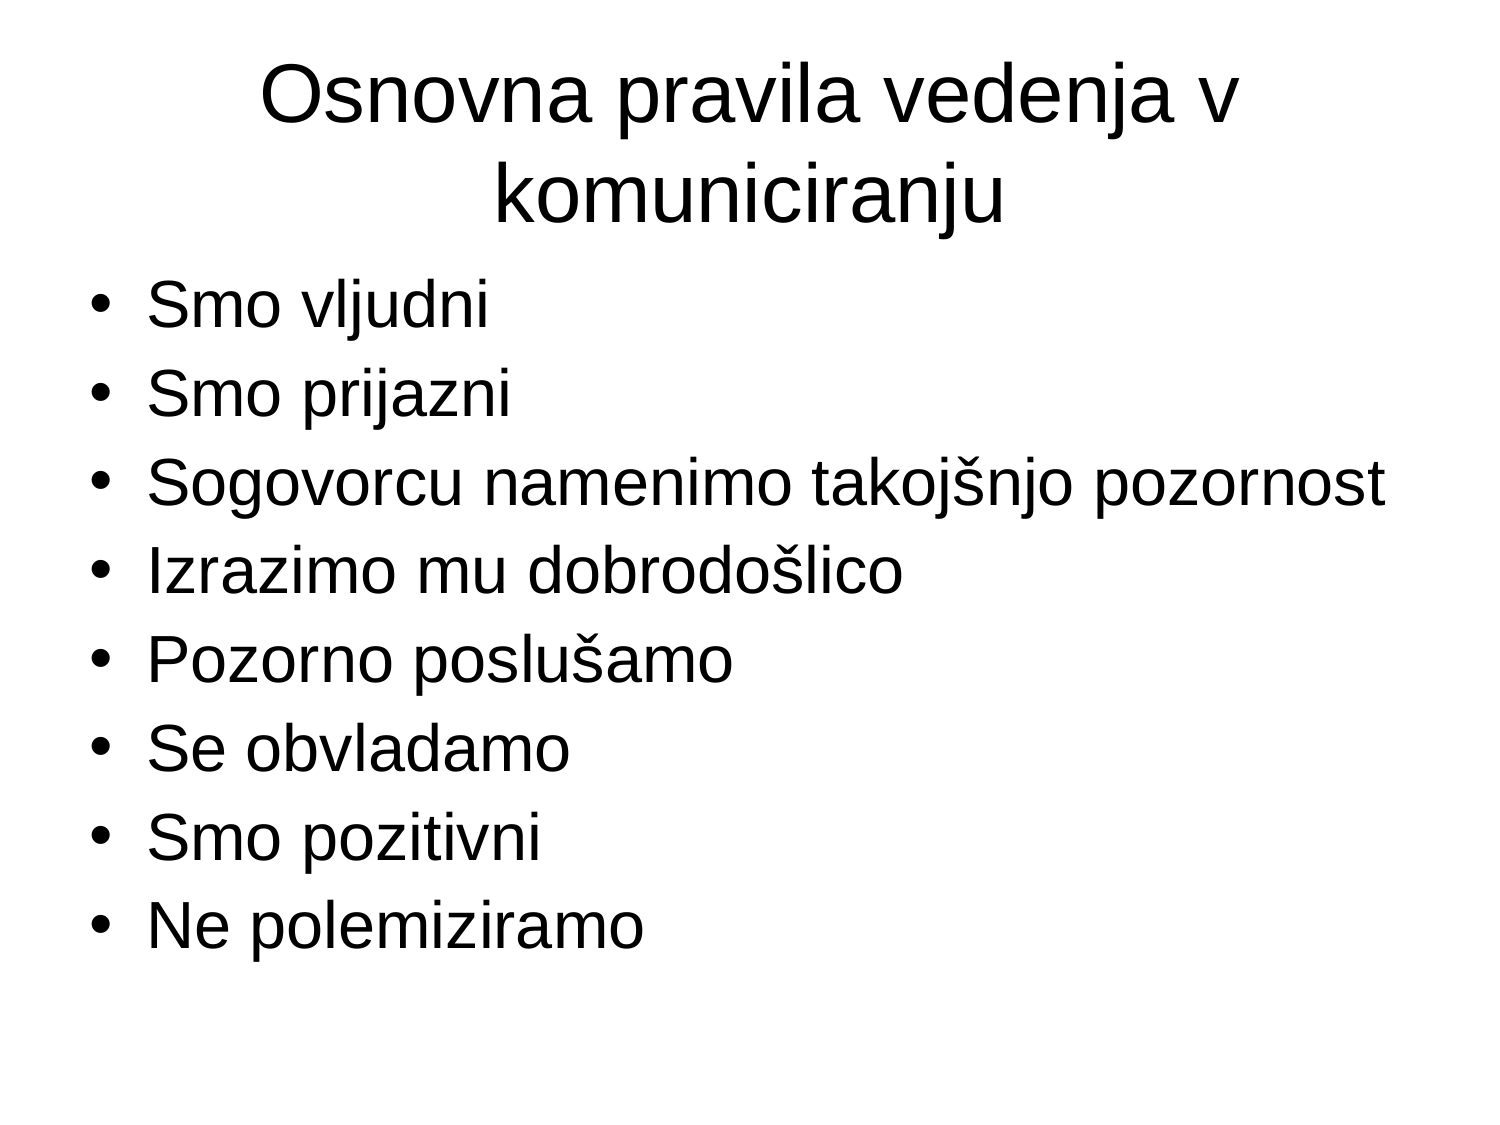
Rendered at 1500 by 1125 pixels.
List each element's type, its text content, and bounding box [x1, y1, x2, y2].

list Smo vljudni Smo prijazni Sogovorcu namenimo takojšnjo pozornost Izrazimo mu dobrodošlico Pozorno poslušamo Se obvladamo Smo pozitivni Ne polemiziramo [75, 262, 1426, 1006]
title Osnovna pravila vedenja v komuniciranju [75, 31, 1426, 247]
